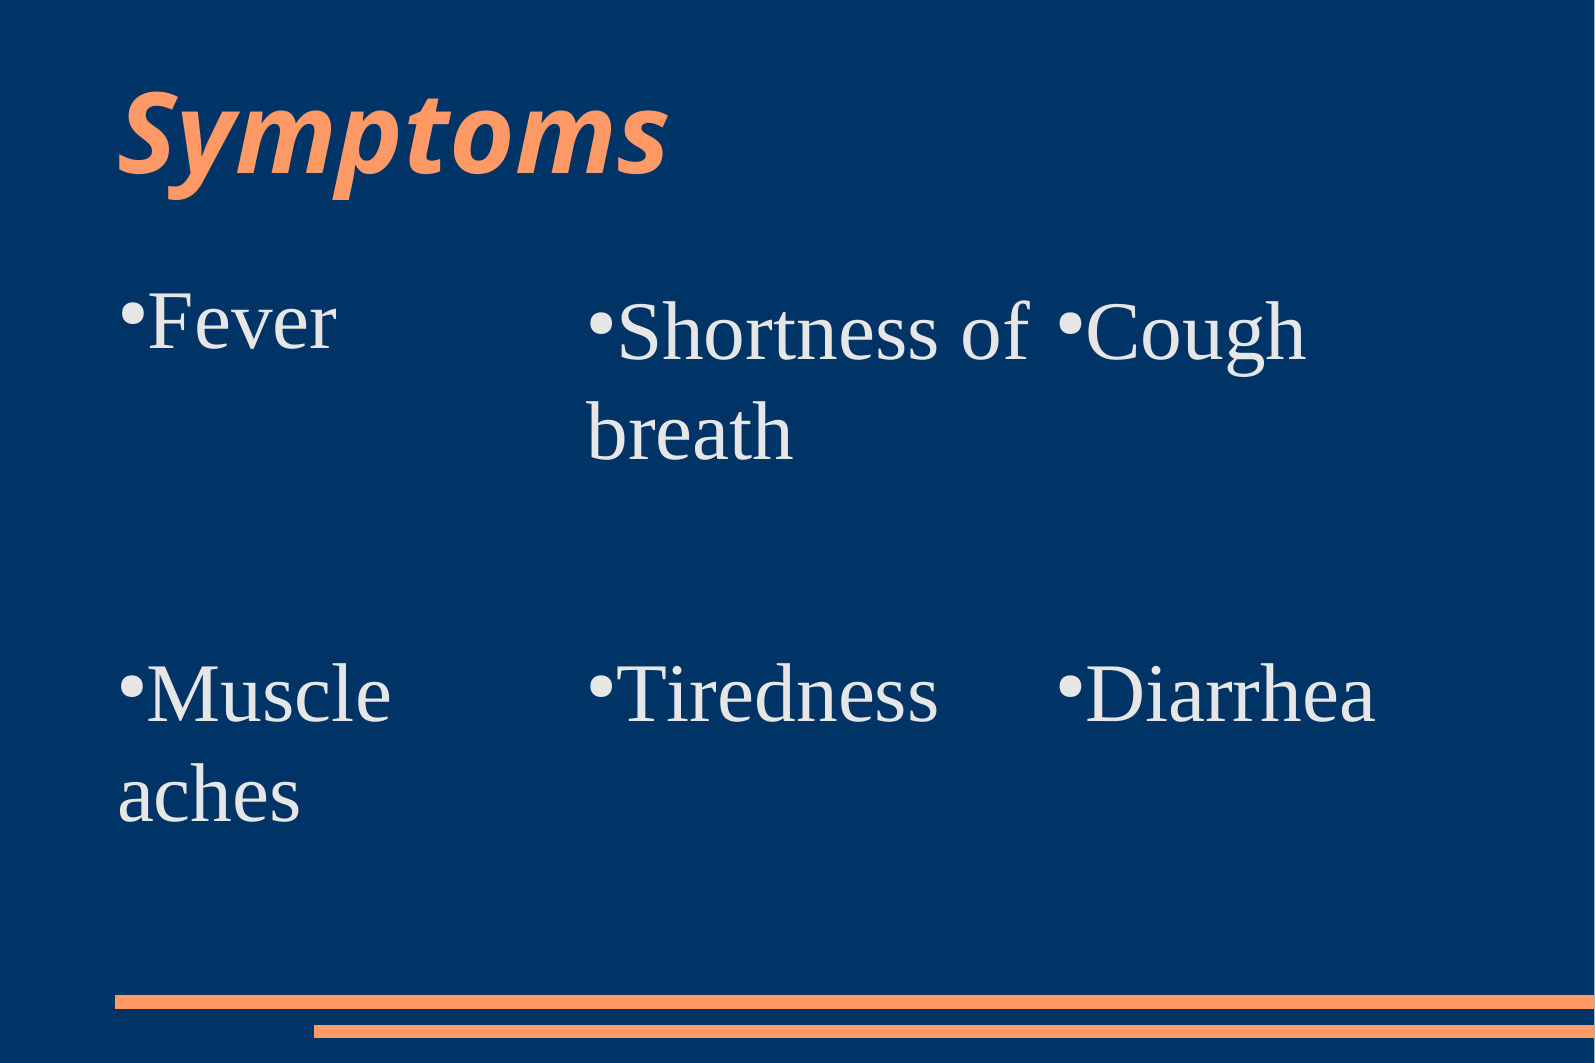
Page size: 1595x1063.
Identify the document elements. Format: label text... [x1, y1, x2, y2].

title Symptoms [117, 39, 1479, 218]
list Tiredness [586, 638, 1034, 970]
list Diarrhea [1055, 638, 1503, 970]
list Cough [1055, 276, 1503, 608]
list Fever [118, 265, 565, 597]
list Muscle aches [117, 638, 564, 970]
list Shortness of breath [586, 276, 1034, 608]
